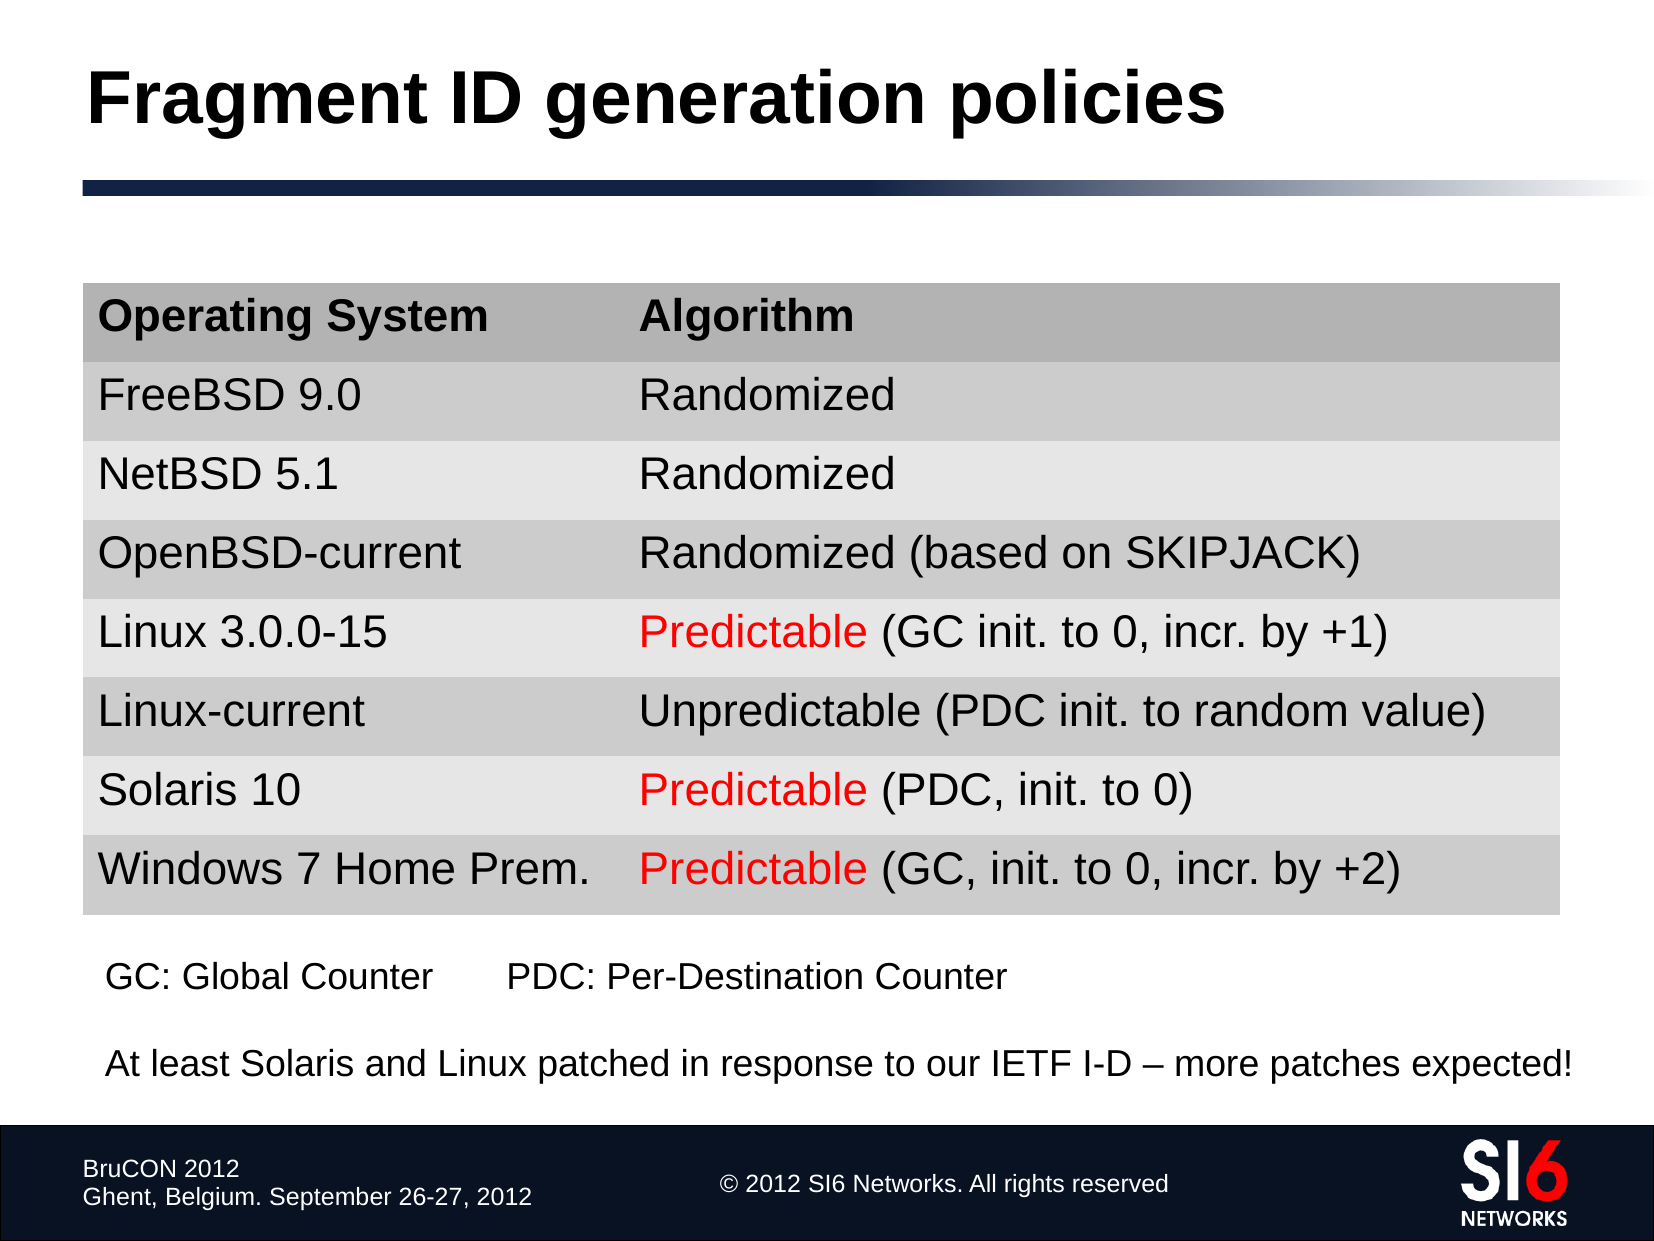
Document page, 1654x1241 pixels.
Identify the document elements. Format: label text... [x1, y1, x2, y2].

table_cell Randomized (based on SKIPJACK) [624, 520, 1560, 599]
table_cell FreeBSD 9.0 [83, 362, 624, 441]
text_box At least Solaris and Linux patched in response to our IETF I-D – more patches expected! [90, 1035, 1590, 1092]
table_cell OpenBSD-current [83, 520, 624, 599]
table_cell Solaris 10 [83, 756, 624, 835]
table_cell Windows 7 Home Prem. [83, 835, 624, 915]
table_cell Linux-current [83, 677, 624, 756]
title Fragment ID generation policies [86, 30, 1576, 166]
table_cell Predictable (GC, init. to 0, incr. by +2) [624, 835, 1560, 915]
picture [1461, 1139, 1567, 1226]
table_cell NetBSD 5.1 [83, 441, 624, 520]
table_header Algorithm [624, 283, 1560, 362]
table_cell Linux 3.0.0-15 [83, 599, 624, 677]
table_cell Randomized [624, 441, 1560, 520]
table_cell Randomized [624, 362, 1560, 441]
text_box GC: Global Counter PDC: Per-Destination Counter [90, 948, 1024, 1005]
table_cell Unpredictable (PDC init. to random value) [624, 677, 1560, 756]
table_header Operating System [83, 283, 624, 362]
table_cell Predictable (GC init. to 0, incr. by +1) [624, 599, 1560, 677]
table_cell Predictable (PDC, init. to 0) [624, 756, 1560, 835]
